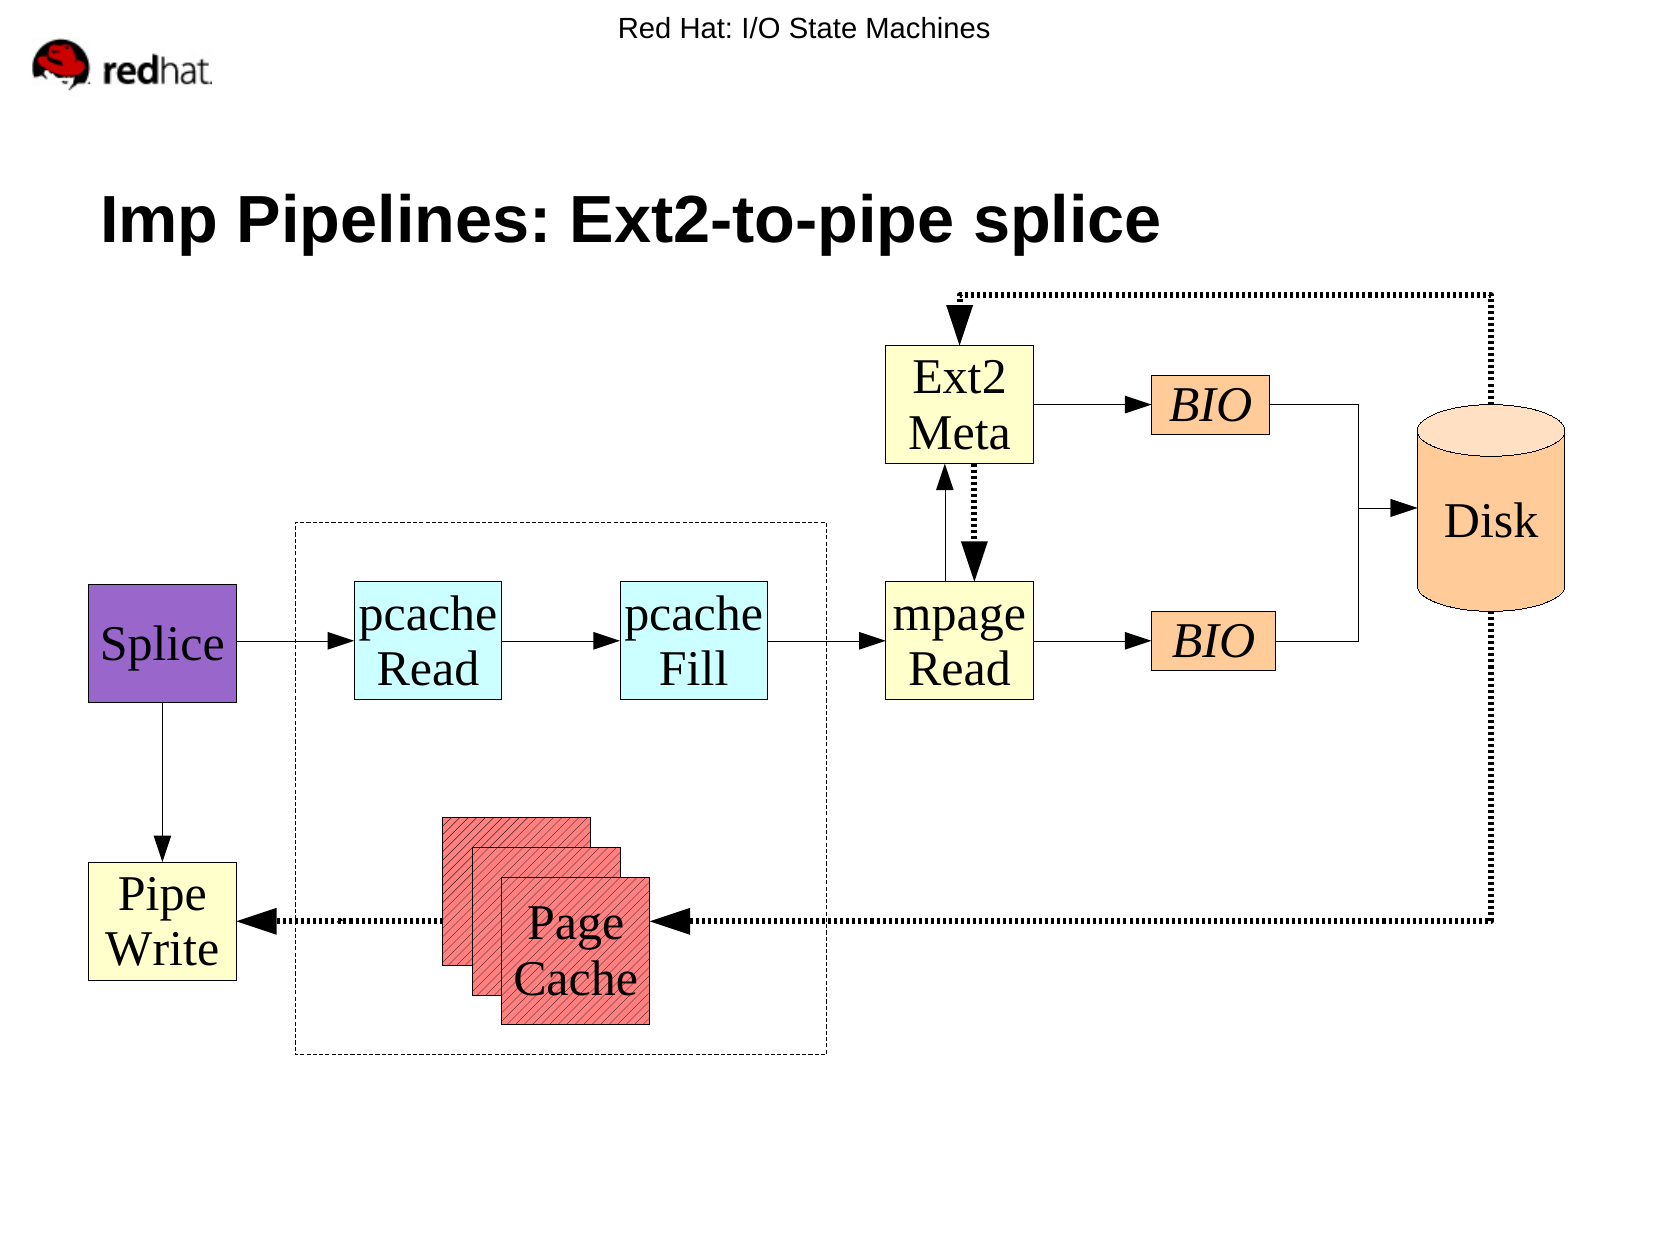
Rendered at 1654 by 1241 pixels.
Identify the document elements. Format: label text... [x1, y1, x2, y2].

text_box pcache Fill [620, 581, 768, 700]
text_box Disk [1417, 434, 1565, 612]
text_box [442, 817, 621, 996]
picture [31, 37, 212, 98]
text_box BIO [1151, 375, 1270, 435]
text_box mpage Read [885, 581, 1034, 700]
text_box pcache Read [354, 581, 502, 700]
text_box Page Cache [501, 877, 650, 1025]
title Imp Pipelines: Ext2-to-pipe splice [100, 164, 1506, 275]
text_box Ext2 Meta [885, 345, 1034, 464]
text_box Pipe Write [88, 862, 237, 981]
text_box BIO [1151, 611, 1276, 671]
text_box Splice [88, 584, 237, 703]
